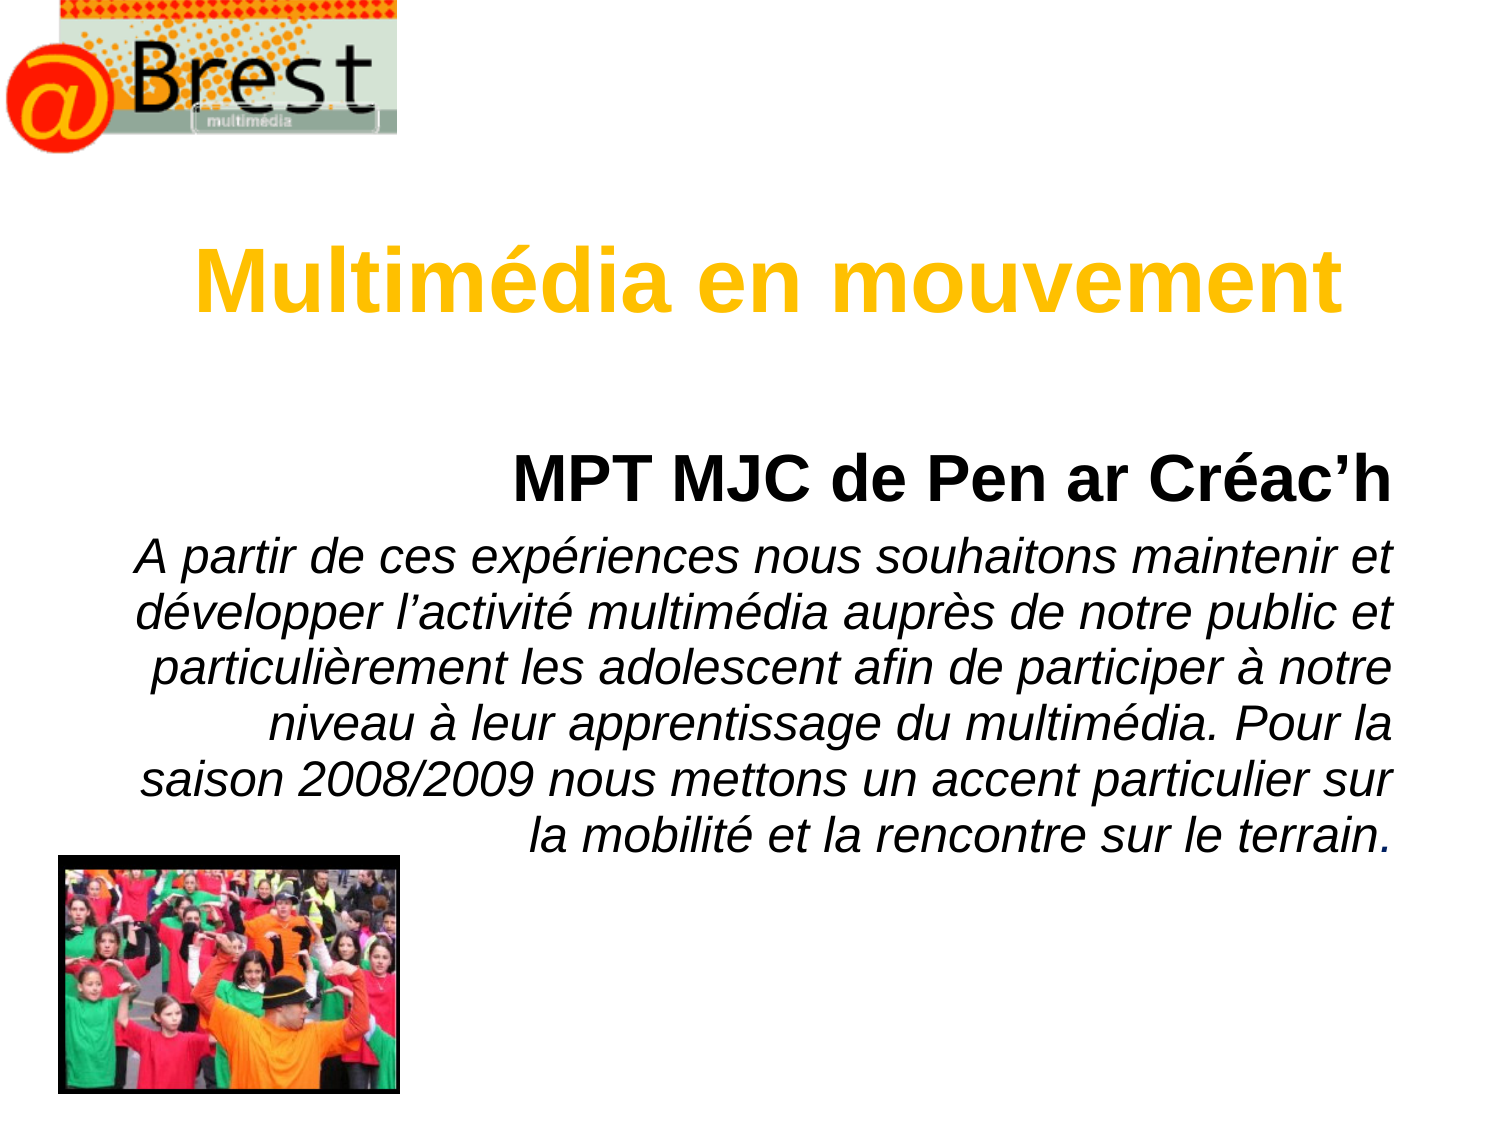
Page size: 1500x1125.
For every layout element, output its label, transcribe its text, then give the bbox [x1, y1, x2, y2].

title Multimédia en mouvement [93, 187, 1444, 375]
picture [0, 0, 397, 157]
picture [58, 855, 400, 1094]
list MPT MJC de Pen ar Créac’h A partir de ces expériences nous souhaitons maintenir et développer l’activité multimédia auprès de notre public et particulièrement les adolescent afin de participer à notre niveau à leur apprentissage du multimédia. Pour la saison 2008/2009 nous mettons un accent particulier sur la mobilité et la rencontre sur le terrain. [58, 433, 1409, 1125]
